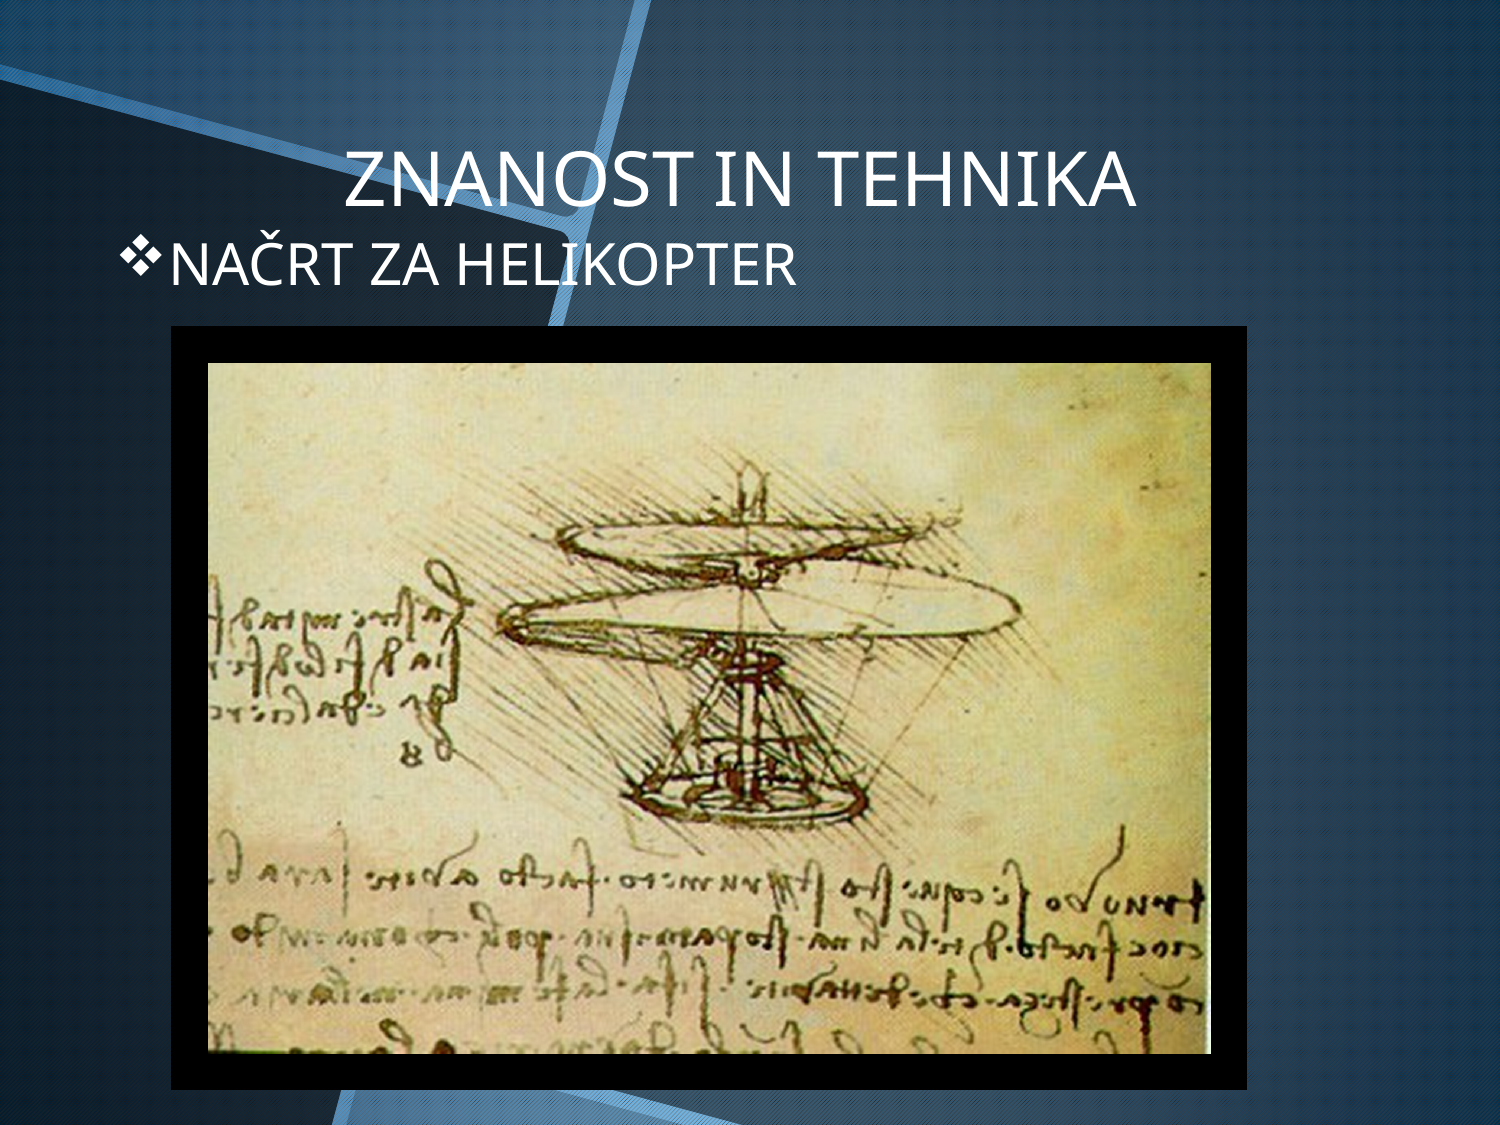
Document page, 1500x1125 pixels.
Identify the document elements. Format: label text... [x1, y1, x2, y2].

text_box NAČRT ZA HELIKOPTER [100, 220, 1069, 305]
picture [171, 326, 1247, 1090]
title ZNANOST IN TEHNIKA [324, 42, 1156, 321]
